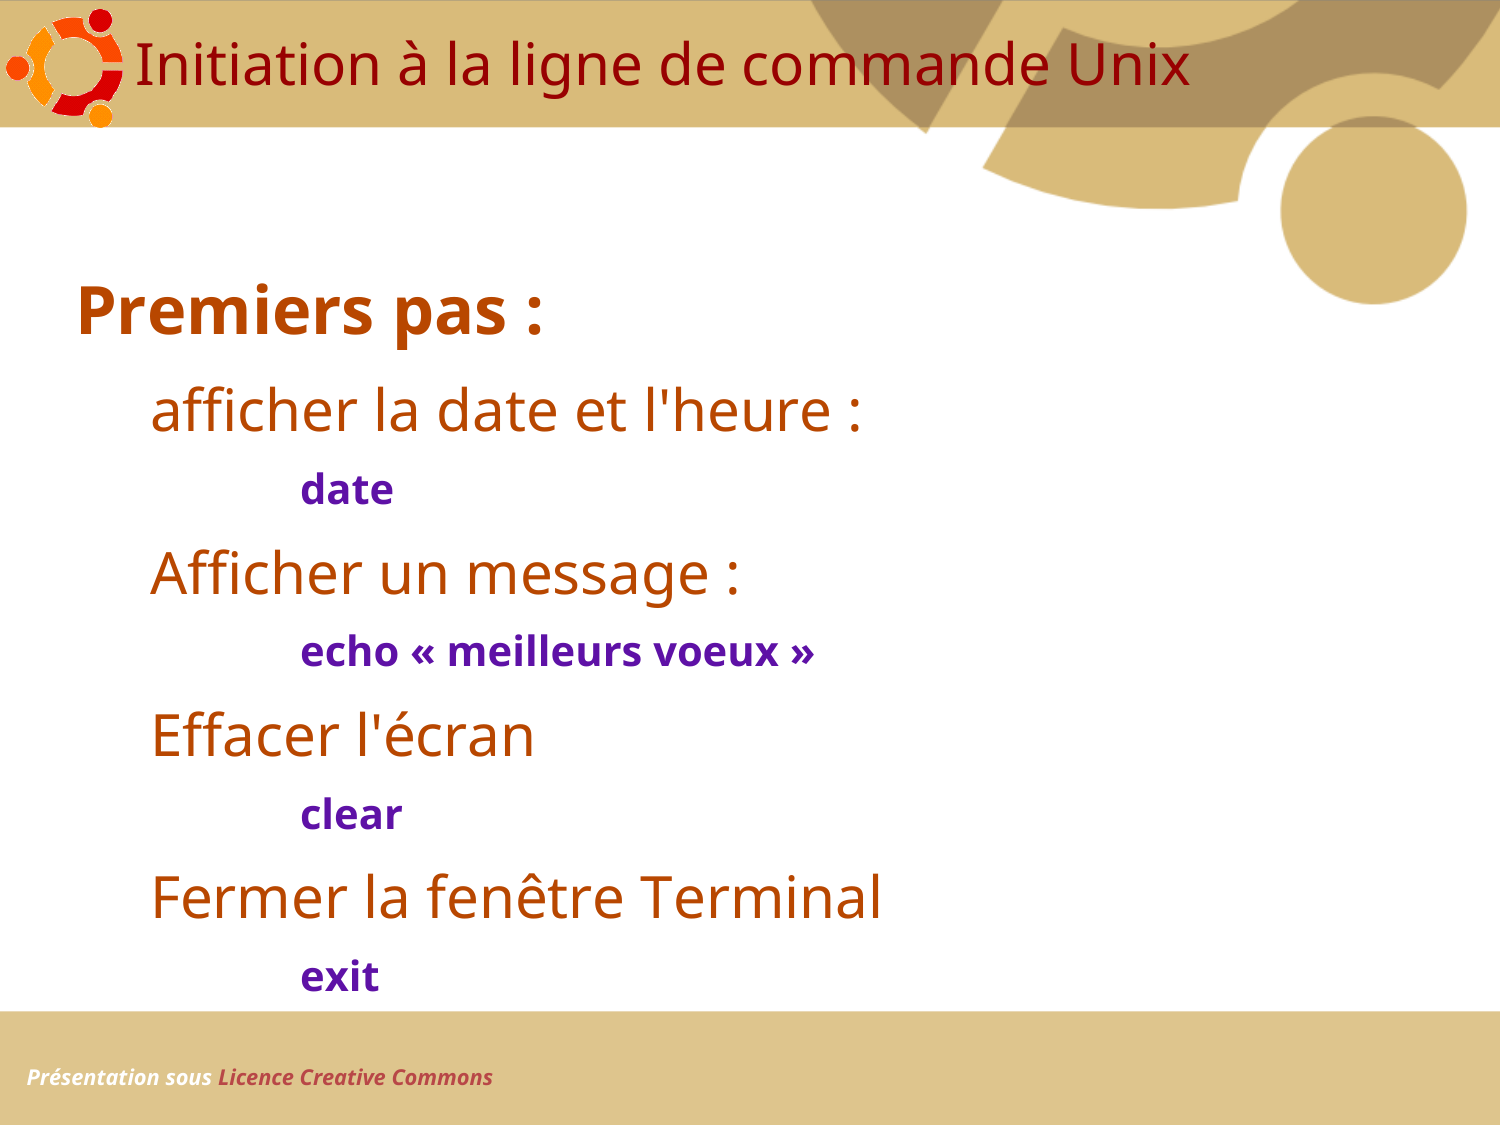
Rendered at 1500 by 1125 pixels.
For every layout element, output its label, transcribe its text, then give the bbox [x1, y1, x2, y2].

title Initiation à la ligne de commande Unix [135, 0, 1417, 177]
picture [0, 0, 1500, 557]
list Premiers pas : afficher la date et l'heure : date Afficher un message : echo « meilleurs voeux » Effacer l'écran clear Fermer la fenêtre Terminal exit [75, 262, 1425, 949]
